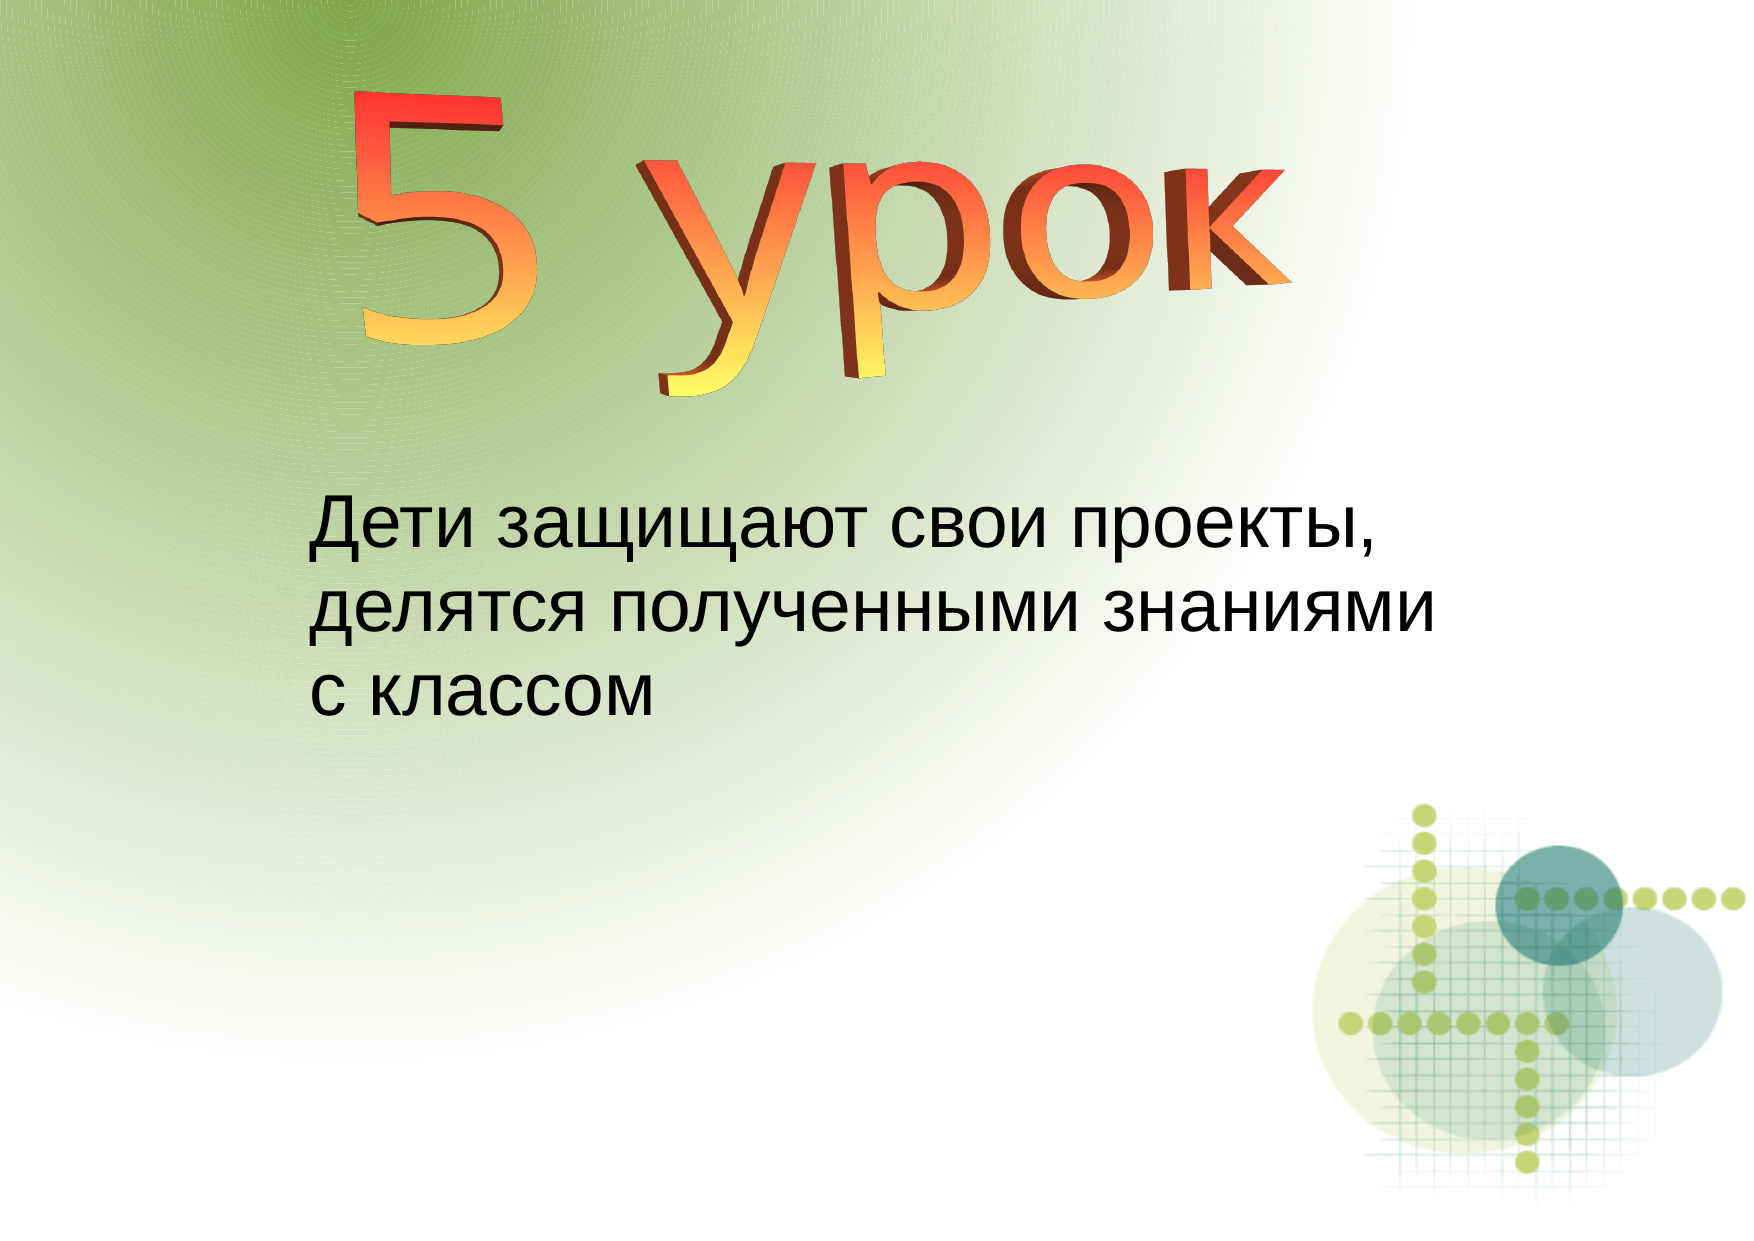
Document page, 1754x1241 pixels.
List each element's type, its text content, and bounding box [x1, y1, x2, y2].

text_box Дети защищают свои проекты, делятся полученными знаниями с классом [295, 472, 1506, 740]
picture [1298, 792, 1754, 1211]
